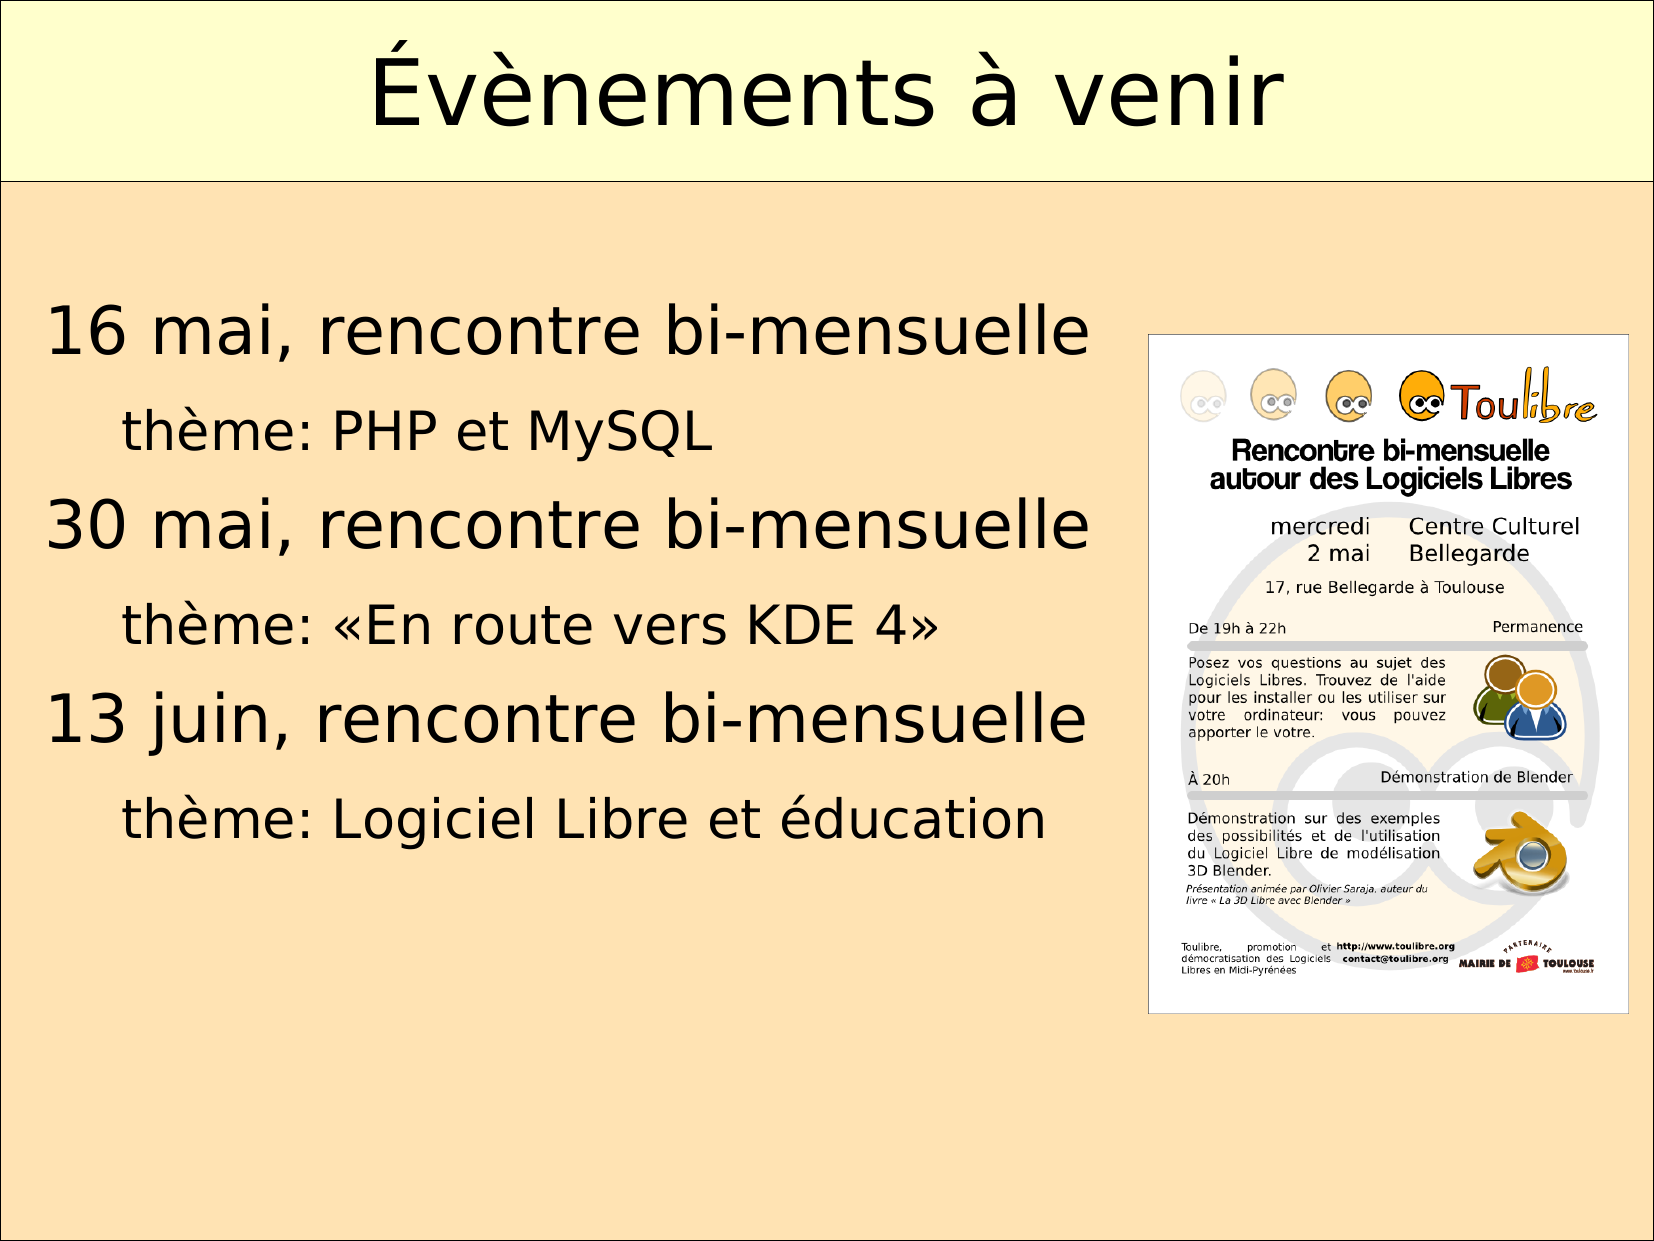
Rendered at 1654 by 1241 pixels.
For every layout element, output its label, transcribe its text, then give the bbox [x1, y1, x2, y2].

list 16 mai, rencontre bi-mensuelle thème: PHP et MySQL 30 mai, rencontre bi-mensuelle thème: «En route vers KDE 4» 13 juin, rencontre bi-mensuelle thème: Logiciel Libre et éducation [26, 292, 1134, 1085]
picture [1148, 334, 1629, 1014]
title Évènements à venir [0, 33, 1654, 154]
